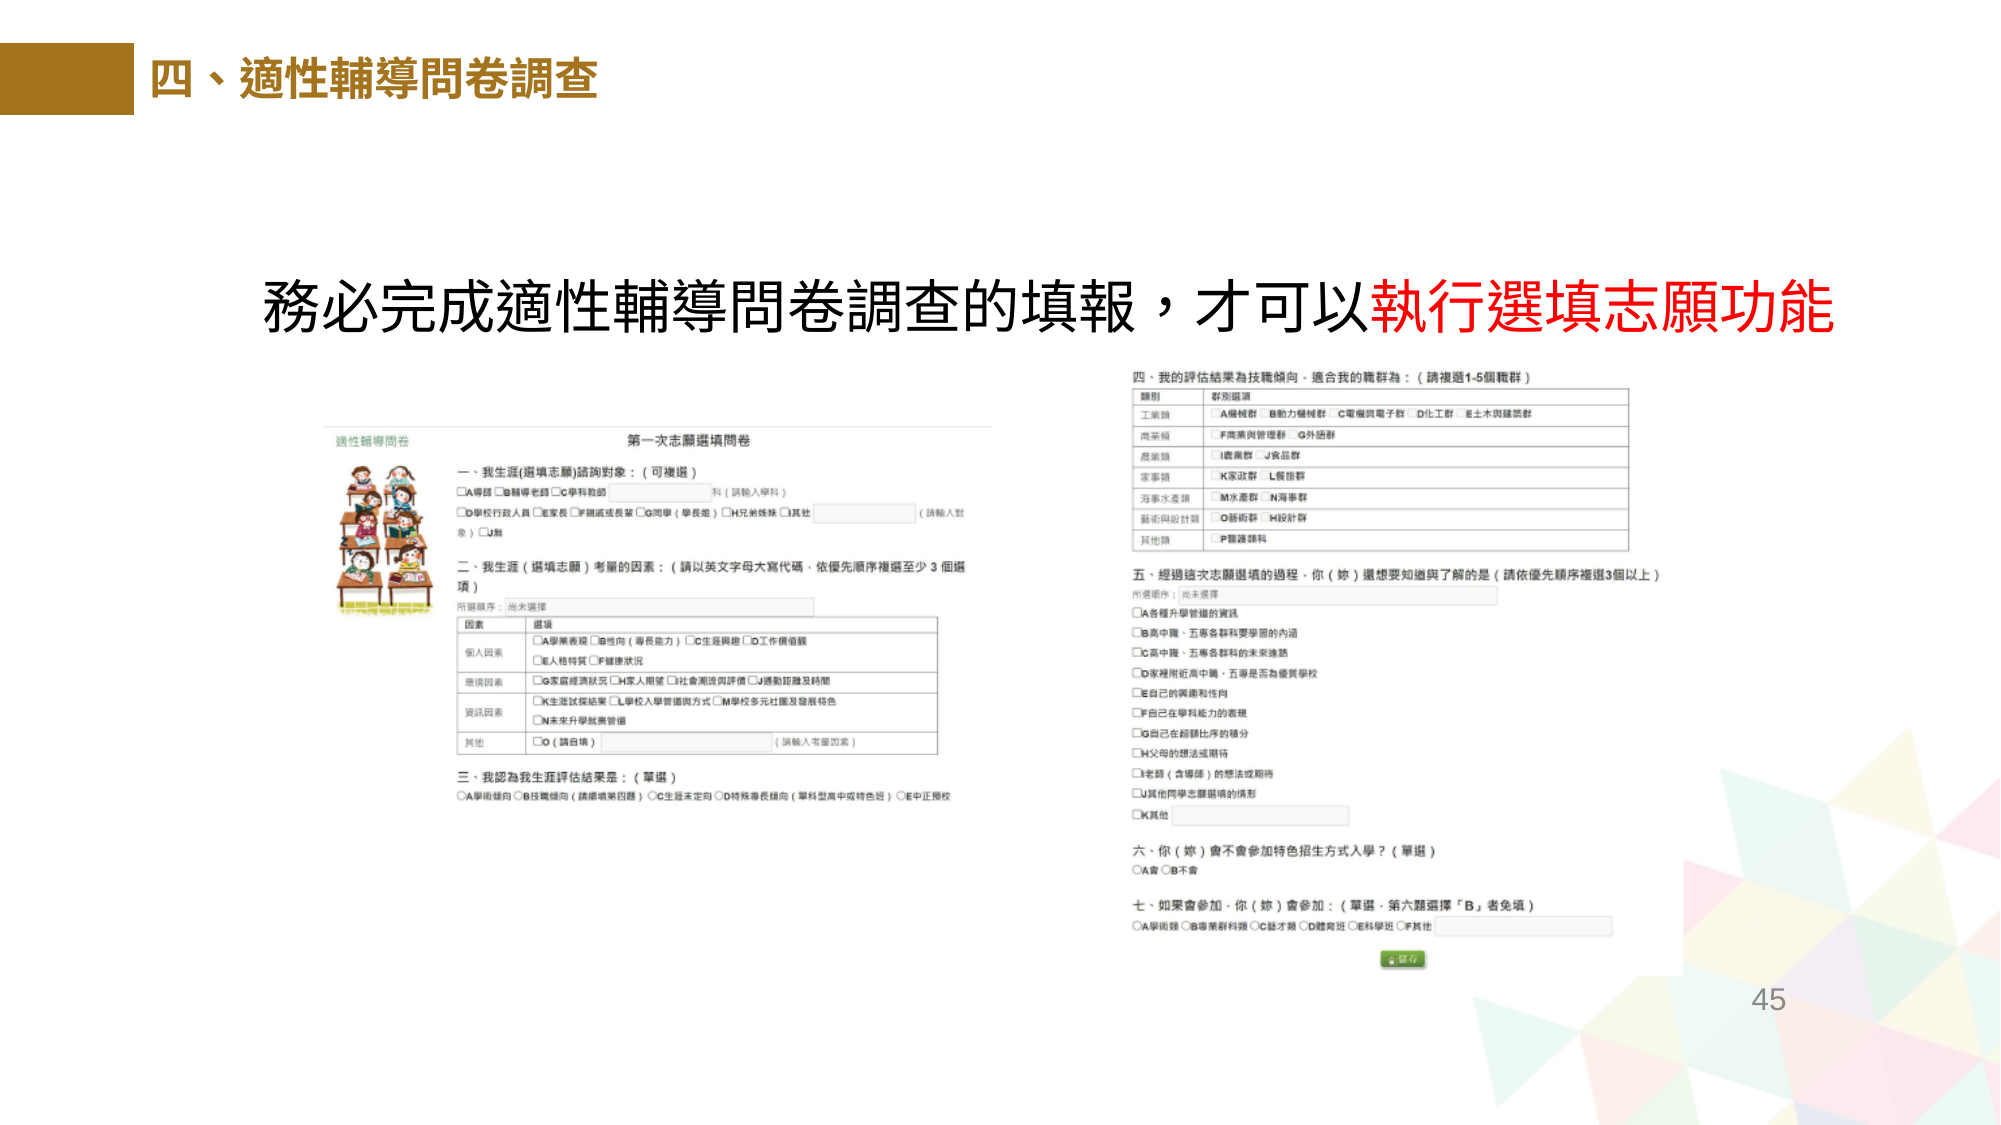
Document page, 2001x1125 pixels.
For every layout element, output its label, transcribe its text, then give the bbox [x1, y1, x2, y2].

text_box 四、適性輔導問卷調查 [134, 49, 976, 127]
text_box 45 [1739, 967, 1813, 1020]
picture [322, 364, 1684, 976]
text_box [0, 43, 134, 115]
text_box 務必完成適性輔導問卷調查的填報，才可以執行選填志願功能 [248, 262, 1910, 348]
